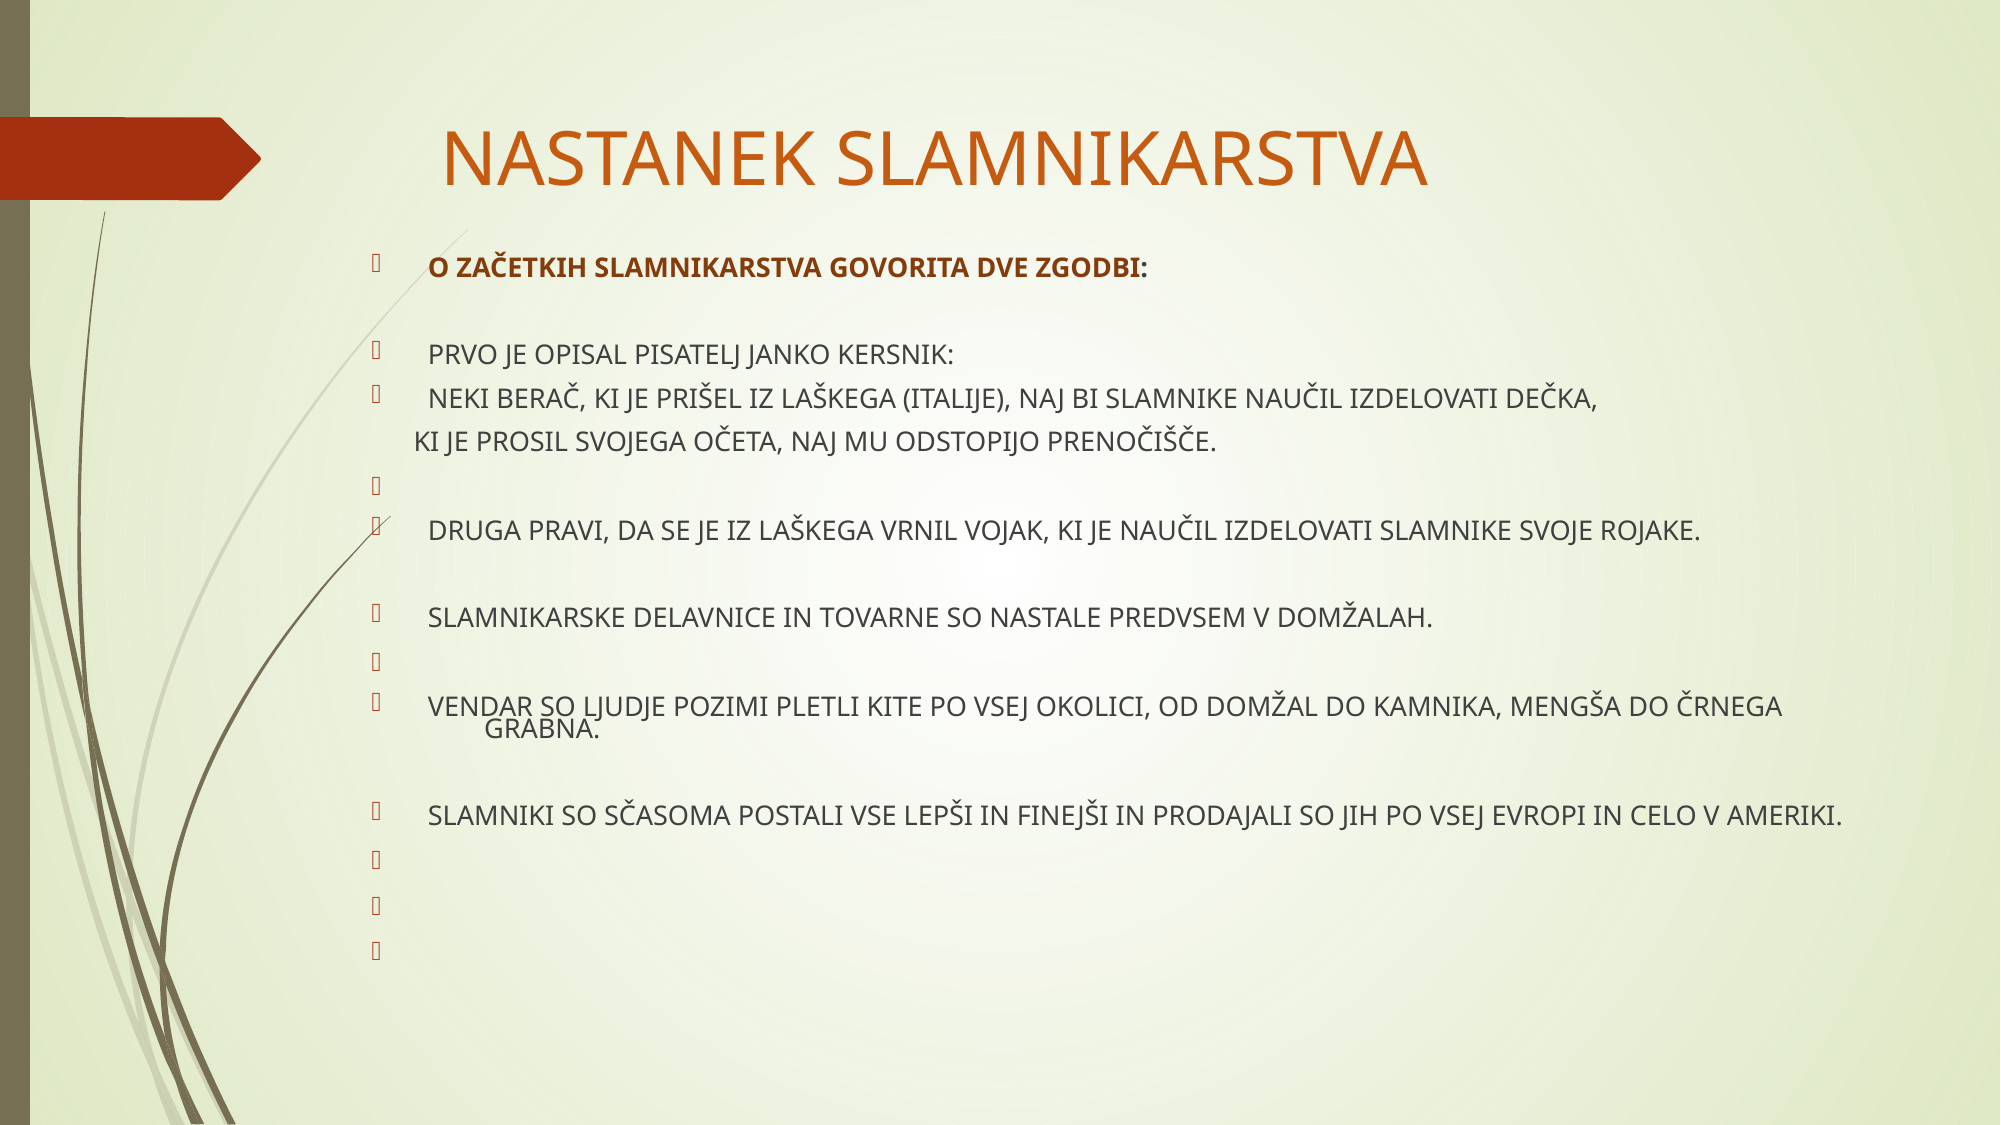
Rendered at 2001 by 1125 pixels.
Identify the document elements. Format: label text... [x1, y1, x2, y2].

title NASTANEK SLAMNIKARSTVA [425, 102, 1888, 252]
list O ZAČETKIH SLAMNIKARSTVA GOVORITA DVE ZGODBI: PRVO JE OPISAL PISATELJ JANKO KERSNIK: NEKI BERAČ, KI JE PRIŠEL IZ LAŠKEGA (ITALIJE), NAJ BI SLAMNIKE NAUČIL IZDELOVATI DEČKA, KI JE PROSIL SVOJEGA OČETA, NAJ MU ODSTOPIJO PRENOČIŠČE. DRUGA PRAVI, DA SE JE IZ LAŠKEGA VRNIL VOJAK, KI JE NAUČIL IZDELOVATI SLAMNIKE SVOJE ROJAKE. SLAMNIKARSKE DELAVNICE IN TOVARNE SO NASTALE PREDVSEM V DOMŽALAH. VENDAR SO LJUDJE POZIMI PLETLI KITE PO VSEJ OKOLICI, OD DOMŽAL DO KAMNIKA, MENGŠA DO ČRNEGA GRABNA. SLAMNIKI SO SČASOMA POSTALI VSE LEPŠI IN FINEJŠI IN PRODAJALI SO JIH PO VSEJ EVROPI IN CELO V AMERIKI. [356, 252, 1888, 873]
